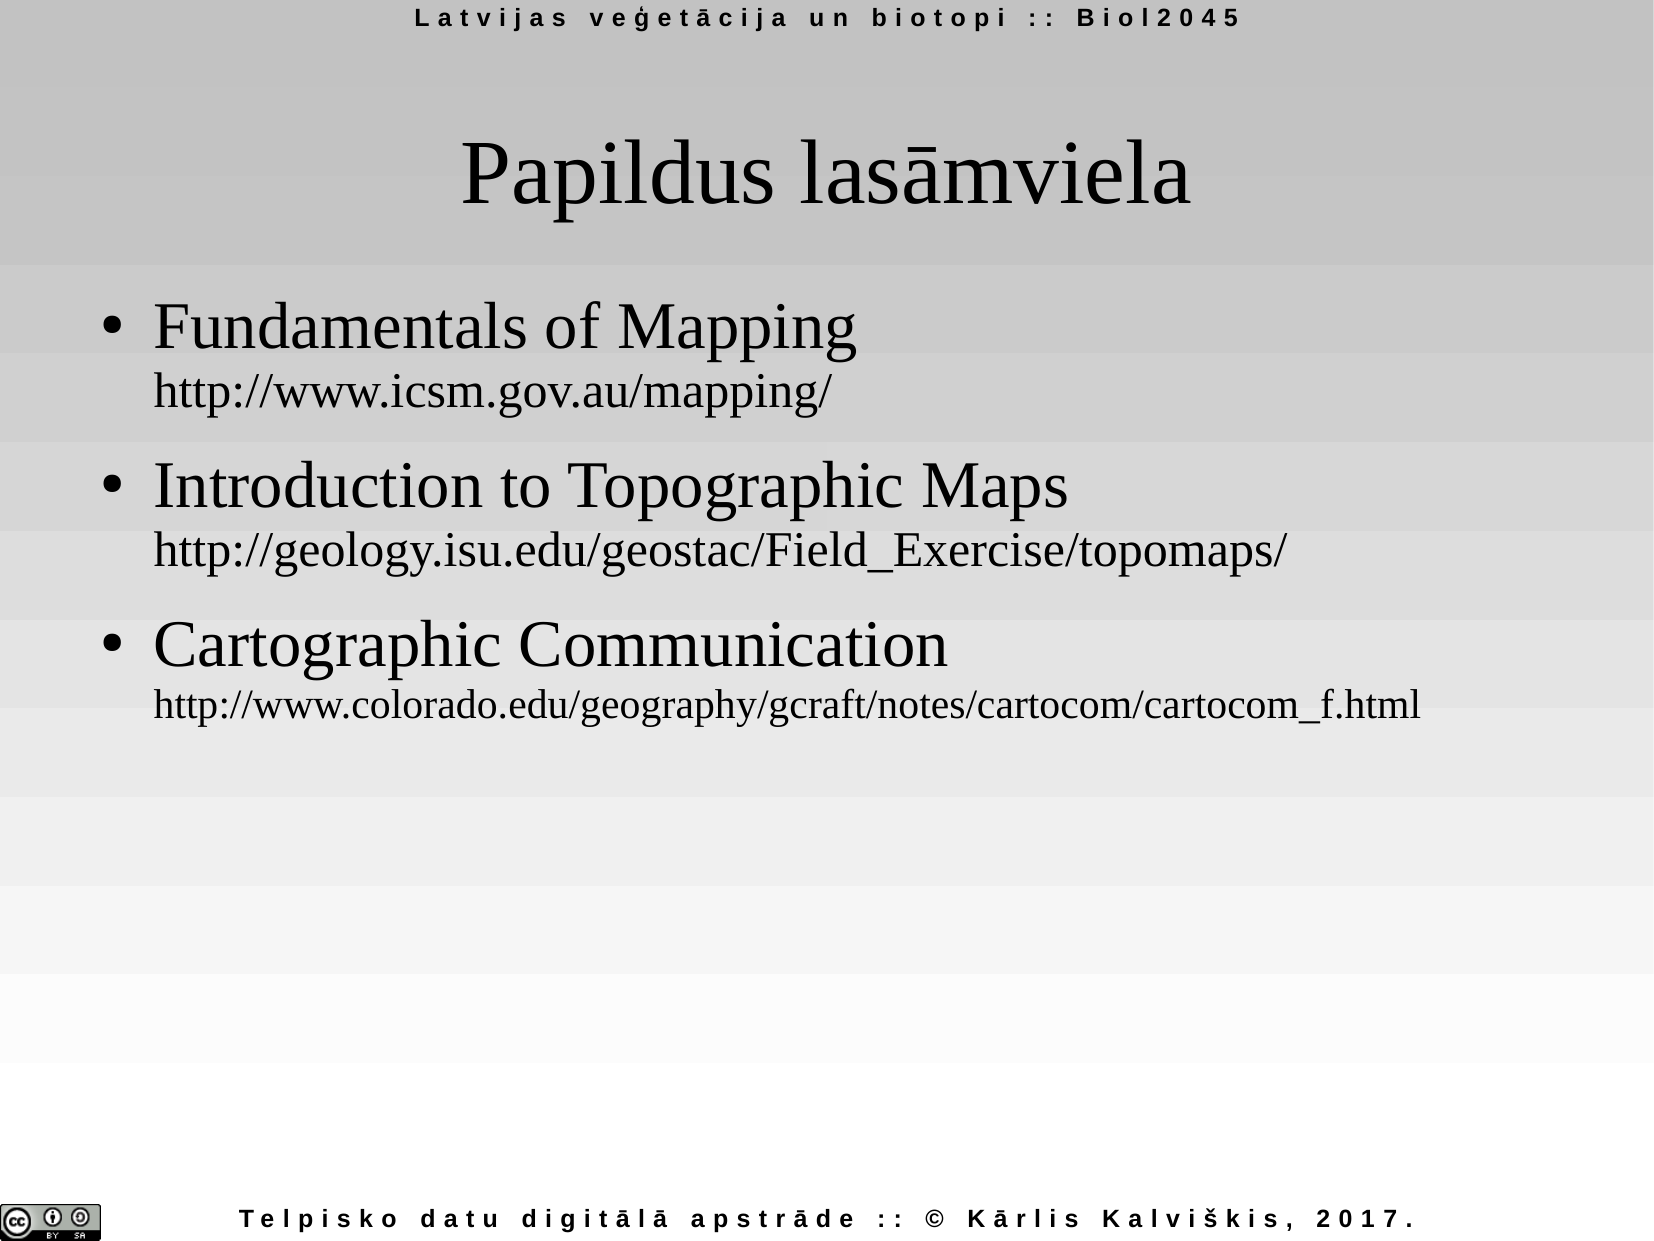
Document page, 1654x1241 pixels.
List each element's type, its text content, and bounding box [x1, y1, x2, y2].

list Fundamentals of Mapping http://www.icsm.gov.au/mapping/ Introduction to Topographic Maps http://geology.isu.edu/geostac/Field_Exercise/topomaps/ Cartographic Communication http://www.colorado.edu/geography/gcraft/notes/cartocom/cartocom_f.html [82, 289, 1571, 1113]
picture [0, 0, 1654, 1241]
title Papildus lasāmviela [29, 49, 1625, 296]
